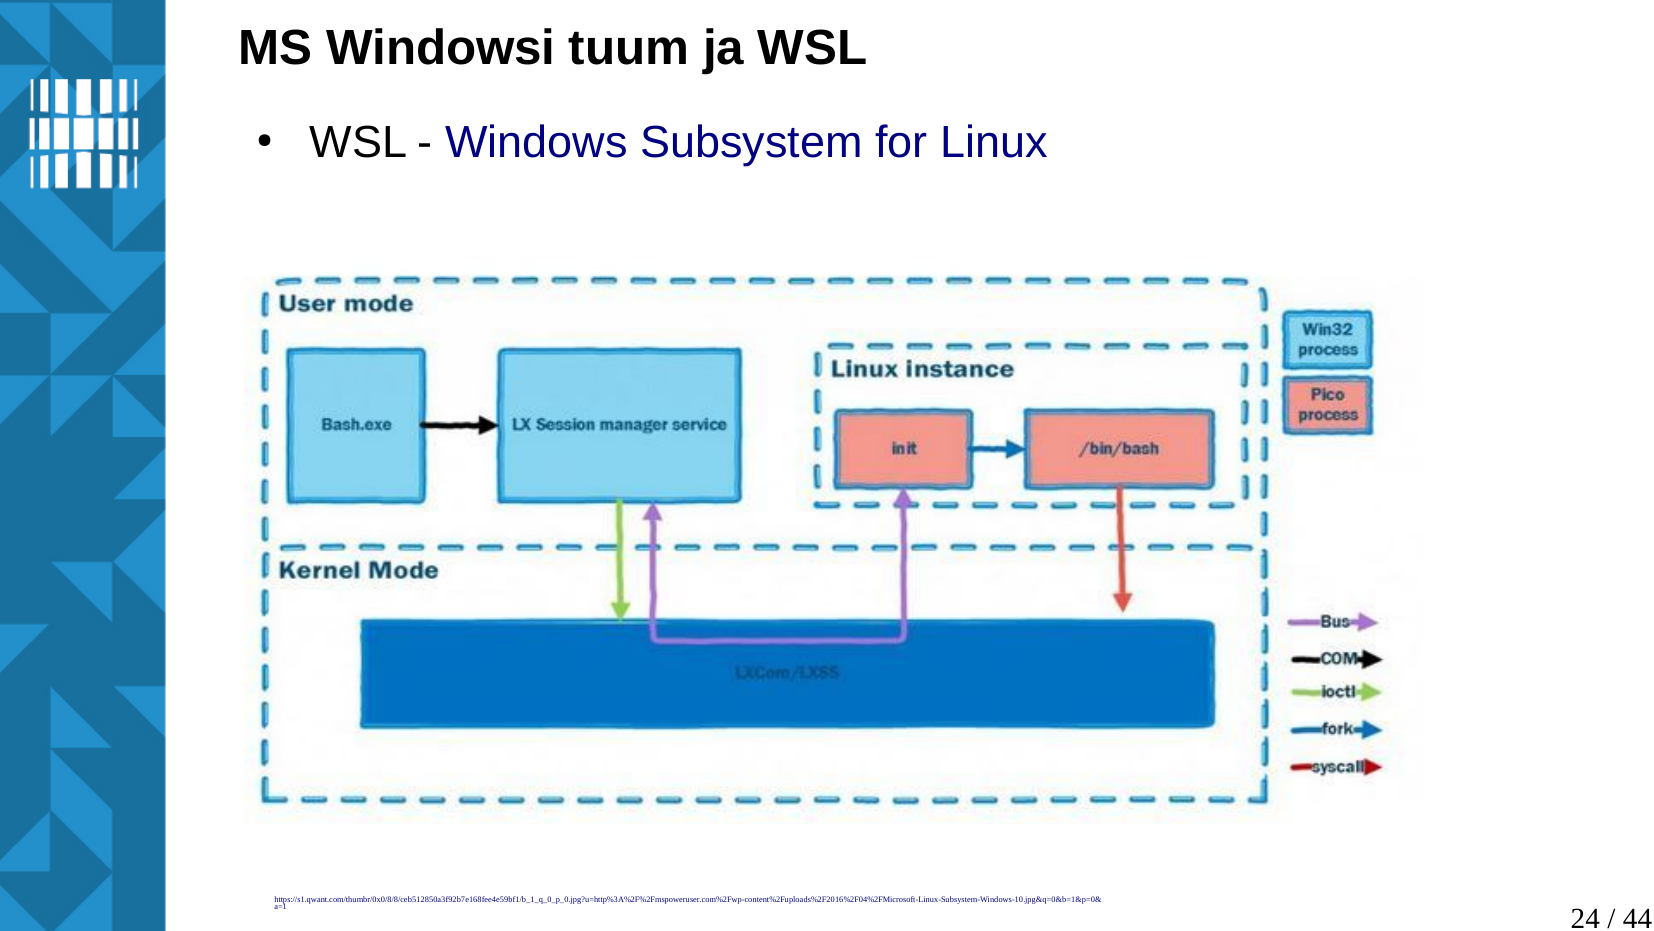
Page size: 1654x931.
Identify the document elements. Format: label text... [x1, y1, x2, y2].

picture [217, 255, 1423, 824]
text_box https://s1.qwant.com/thumbr/0x0/8/8/ceb512850a3f92b7e168fee4e59bf1/b_1_q_0_p_0.jpg?u=http%3A%2F%2Fmspoweruser.com%2Fwp-content%2Fuploads%2F2016%2F04%2FMicrosoft-Linux-Subsystem-Windows-10.jpg&q=0&b=1&p=0&a=1 [274, 895, 1106, 914]
title MS Windowsi tuum ja WSL [238, 10, 1568, 86]
list WSL - Windows Subsystem for Linux [238, 116, 1625, 897]
